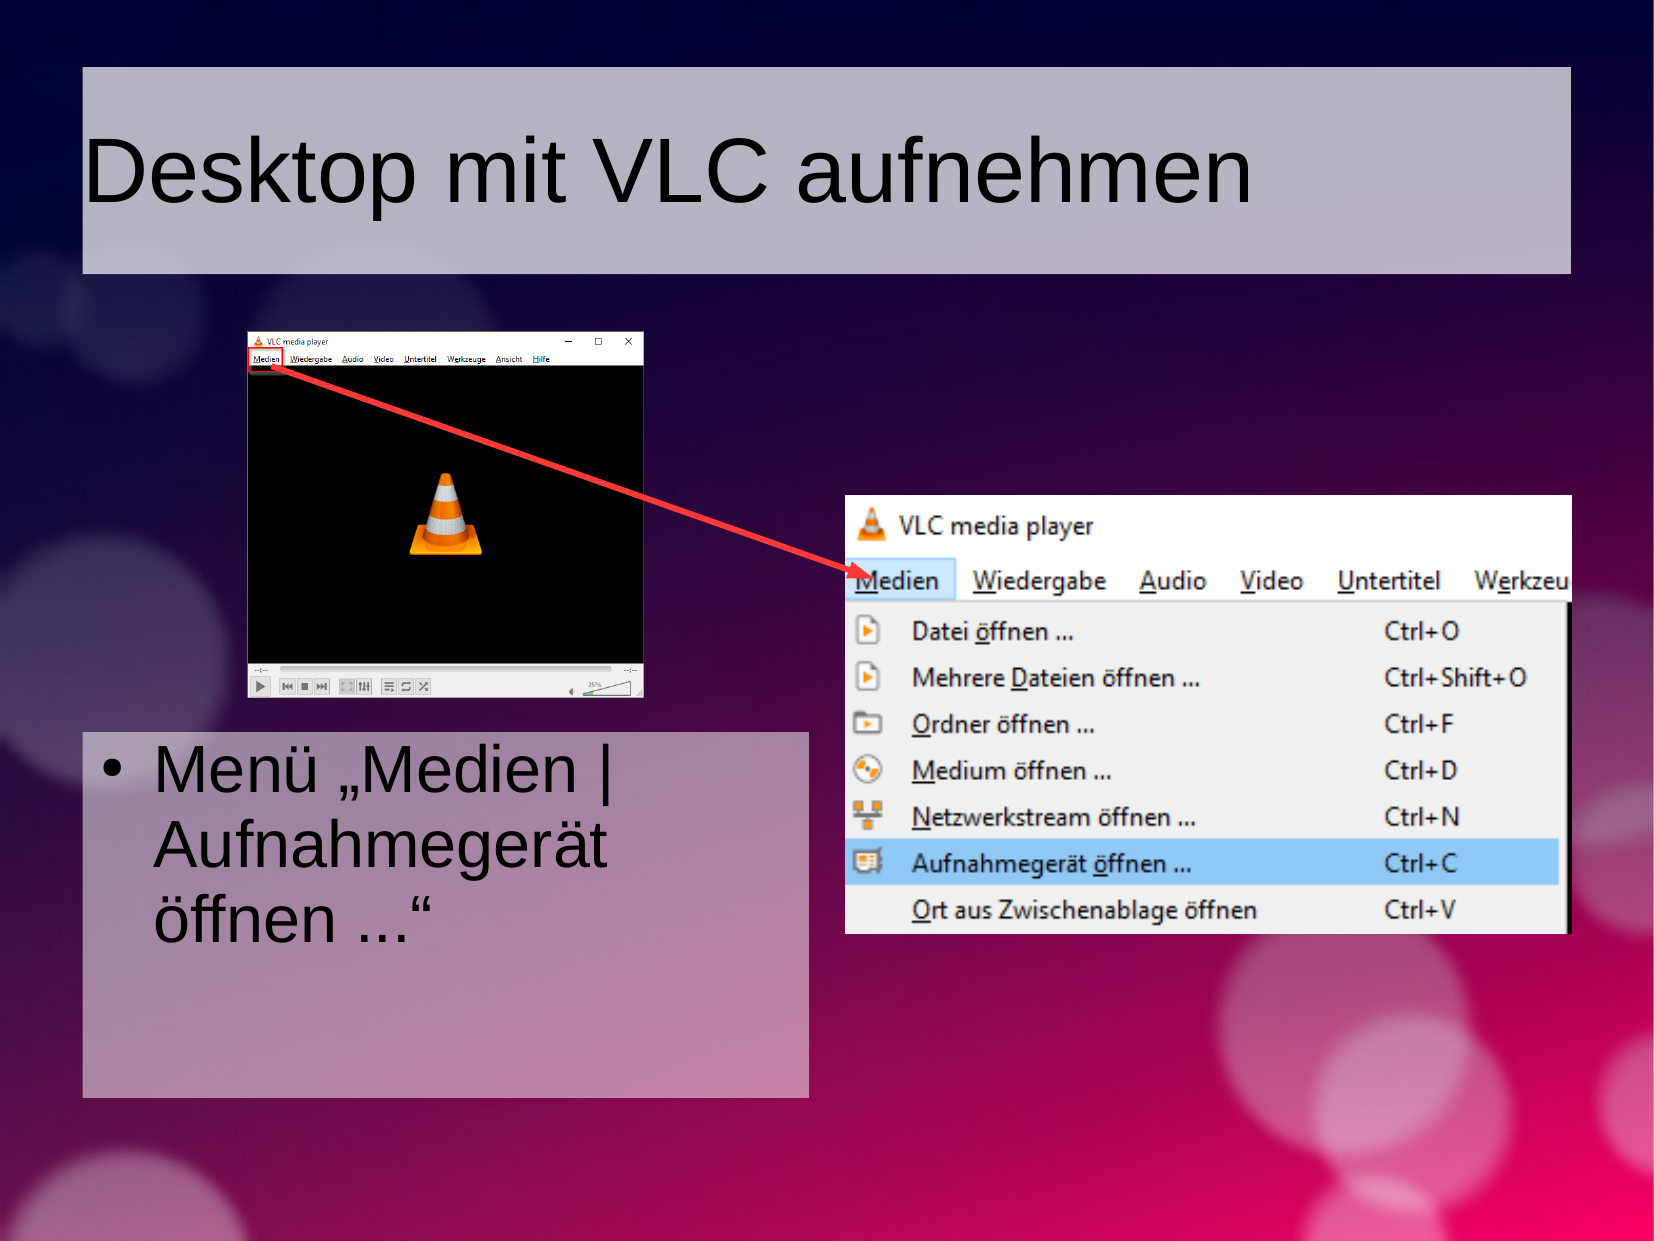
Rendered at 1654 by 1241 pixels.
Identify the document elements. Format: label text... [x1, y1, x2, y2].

title Desktop mit VLC aufnehmen [82, 67, 1571, 275]
list Menü „Medien | Aufnahmegerät öffnen ...“ [82, 732, 809, 1098]
picture [0, 0, 1654, 1241]
